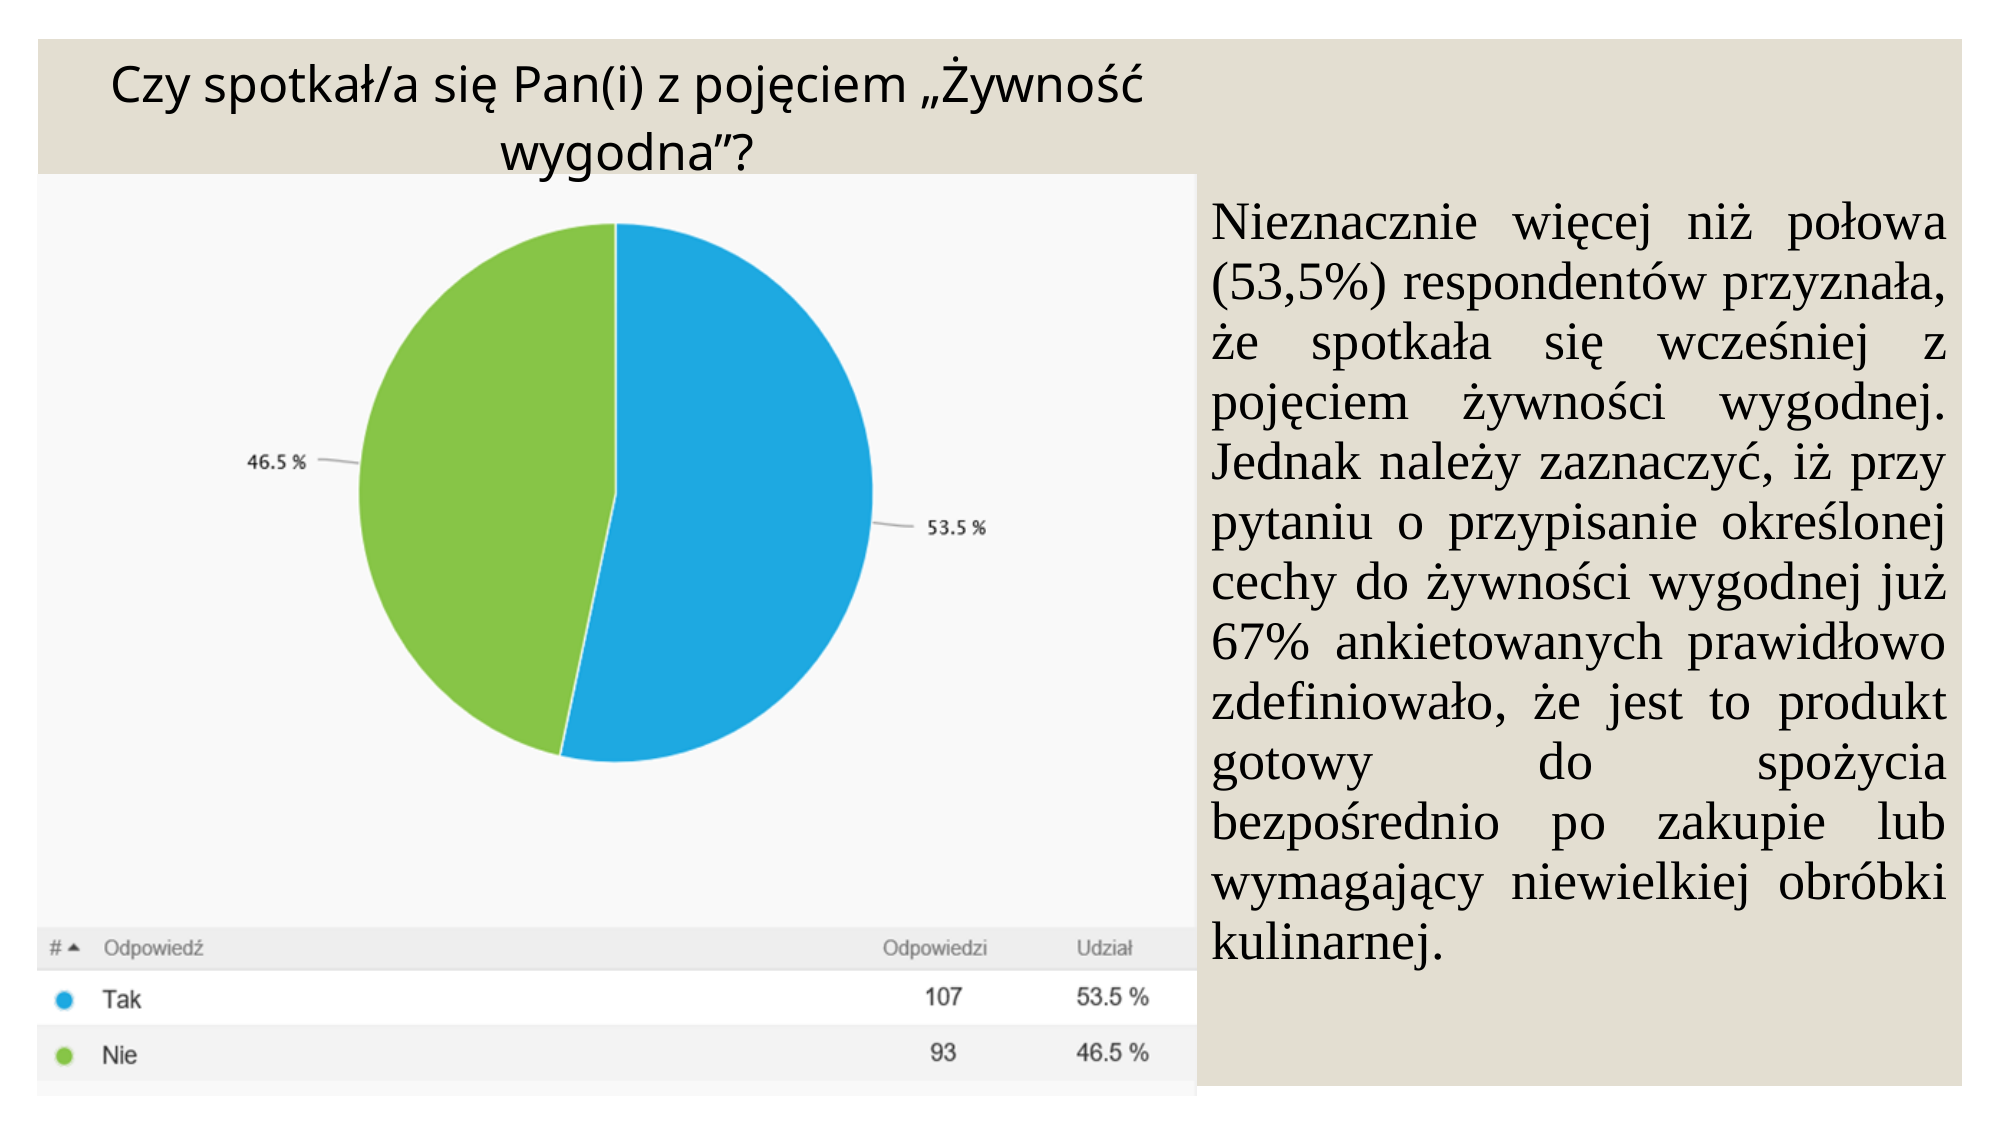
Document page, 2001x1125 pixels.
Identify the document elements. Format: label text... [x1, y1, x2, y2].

picture [37, 174, 1197, 1096]
text_box Nieznacznie więcej niż połowa (53,5%) respondentów przyznała, że spotkała się wcześniej z pojęciem żywności wygodnej. Jednak należy zaznaczyć, iż przy pytaniu o przypisanie określonej cechy do żywności wygodnej już 67% ankietowanych prawidłowo zdefiniowało, że jest to produkt gotowy do spożycia bezpośrednio po zakupie lub wymagający niewielkiej obróbki kulinarnej. [1196, 183, 1963, 979]
text_box Czy spotkał/a się Pan(i) z pojęciem „Żywność wygodna”? [58, 41, 1197, 193]
